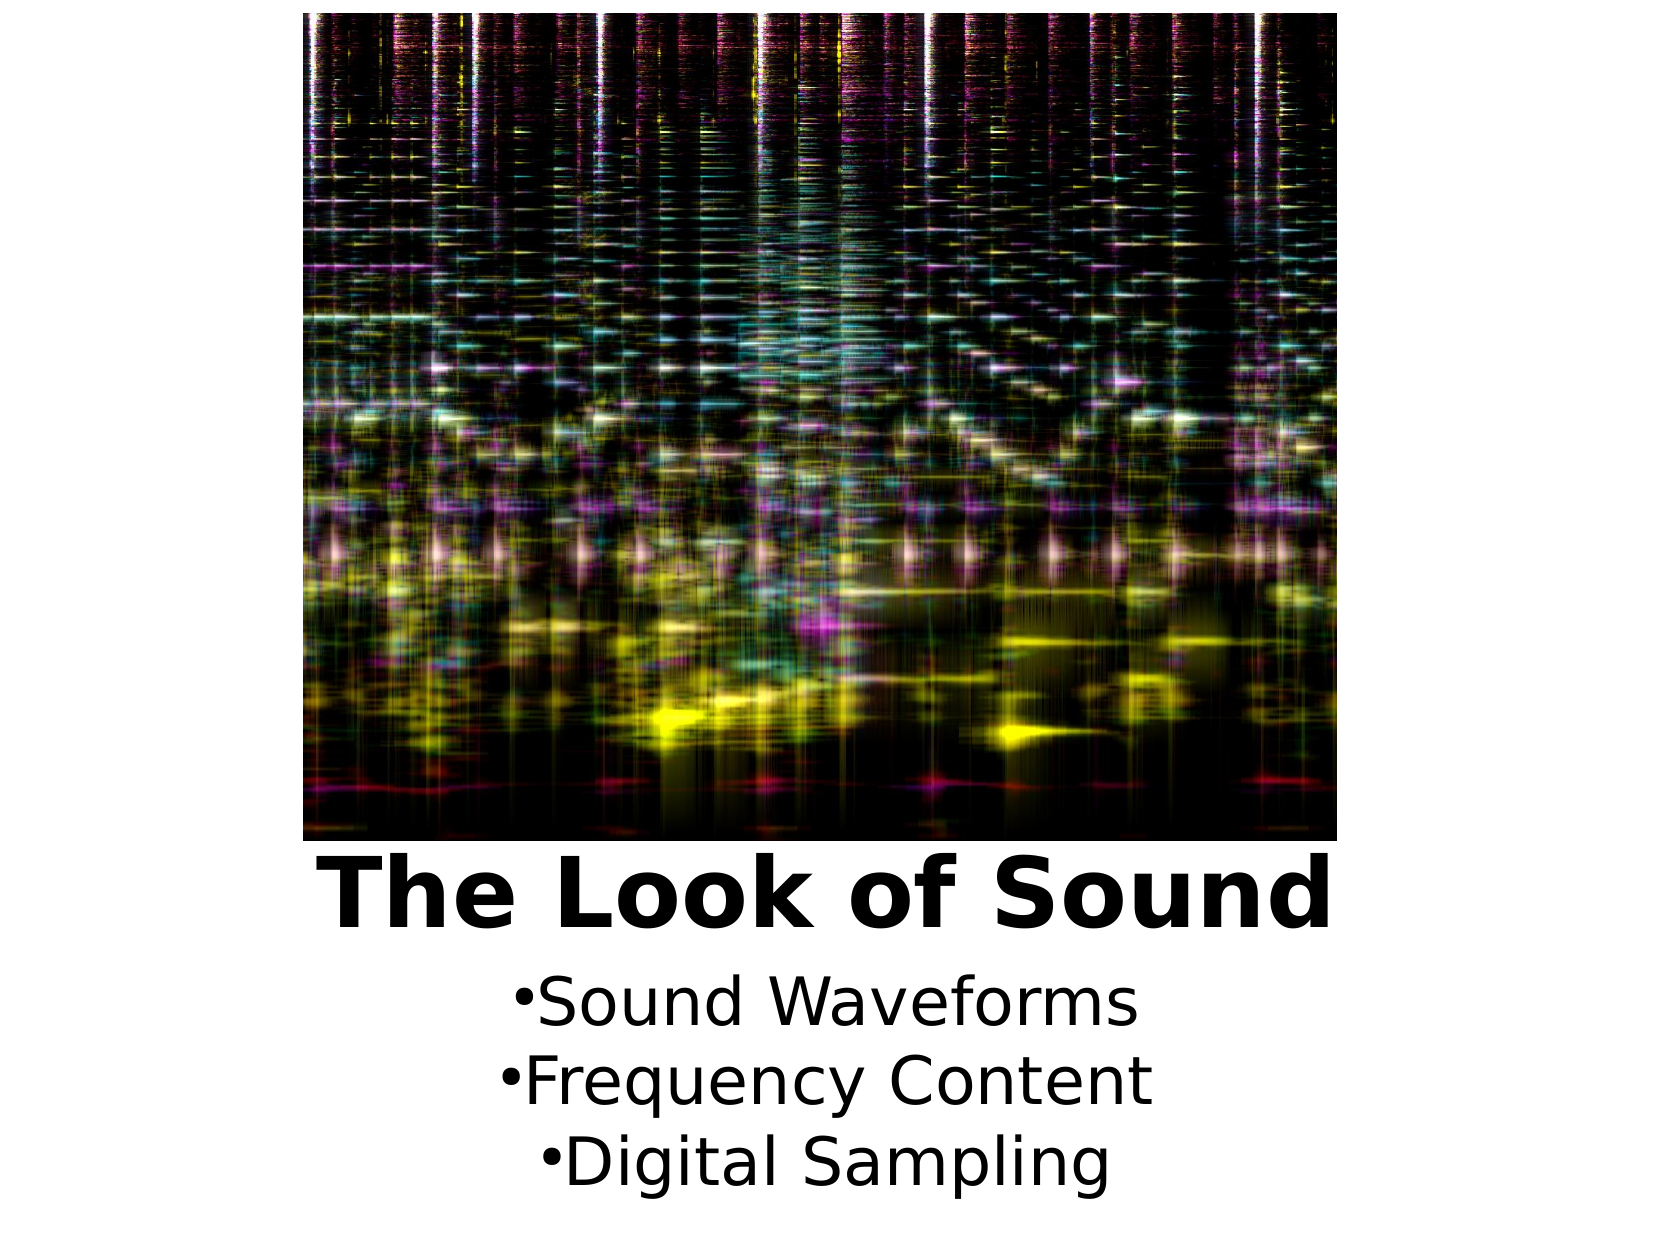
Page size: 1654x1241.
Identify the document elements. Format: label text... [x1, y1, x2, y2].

subtitle Sound Waveforms Frequency Content Digital Sampling [248, 950, 1406, 1241]
title The Look of Sound [124, 785, 1530, 993]
picture [303, 13, 1337, 841]
